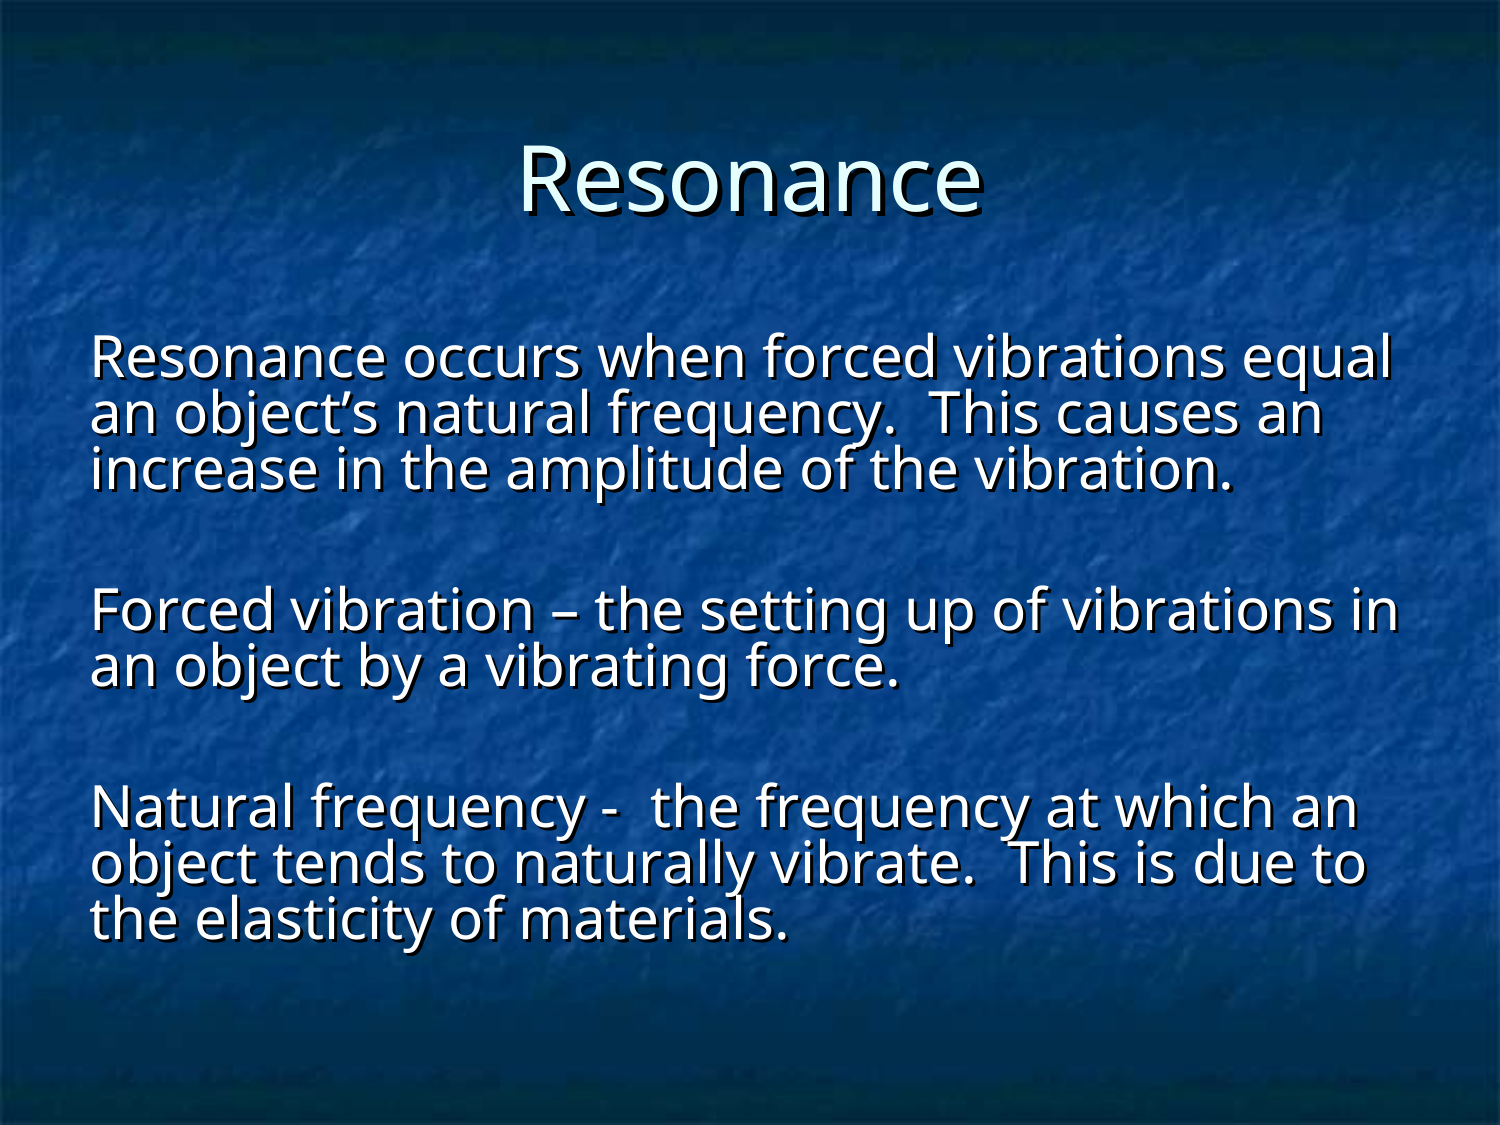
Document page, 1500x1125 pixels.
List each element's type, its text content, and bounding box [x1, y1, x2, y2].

text_box Resonance [75, 62, 1426, 288]
picture [0, 0, 1500, 1125]
text_box Resonance occurs when forced vibrations equal an object’s natural frequency. This causes an increase in the amplitude of the vibration. Forced vibration – the setting up of vibrations in an object by a vibrating force. Natural frequency - the frequency at which an object tends to naturally vibrate. This is due to the elasticity of materials. [75, 324, 1426, 1001]
